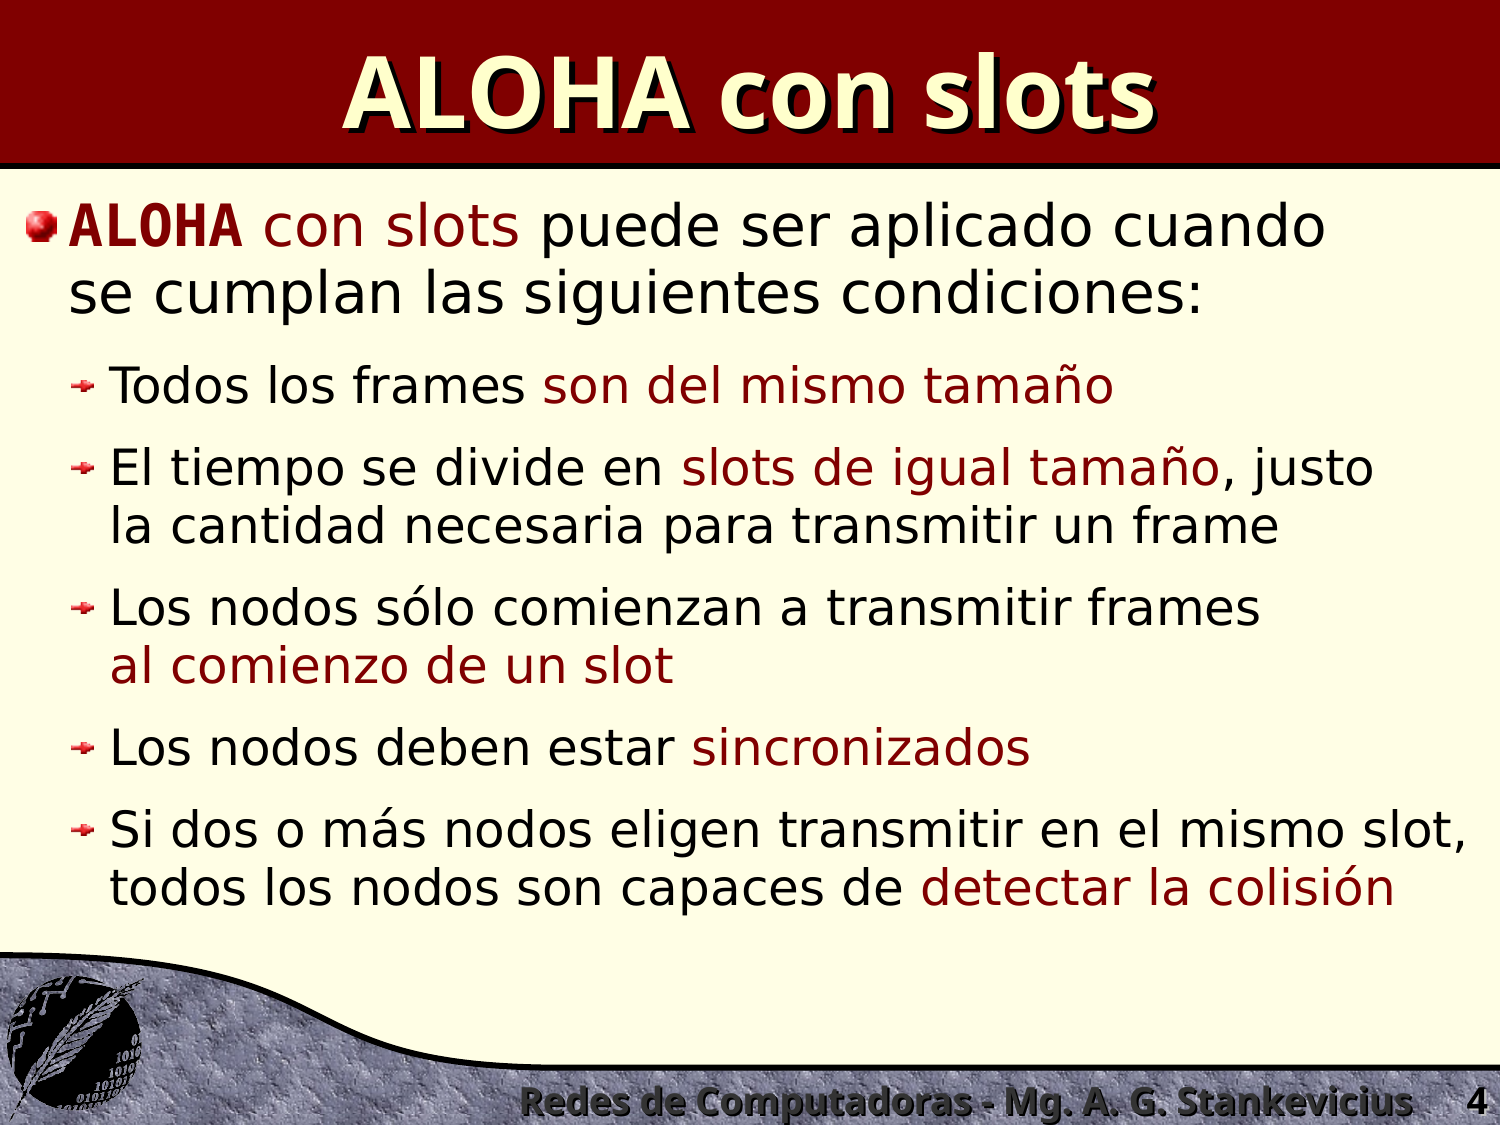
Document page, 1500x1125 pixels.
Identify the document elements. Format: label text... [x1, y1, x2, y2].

picture [1047, 1100, 1054, 1110]
title ALOHA con slots [15, 5, 1485, 160]
picture [790, 1100, 795, 1110]
picture [0, 959, 1500, 1125]
list ALOHA con slots puede ser aplicado cuando se cumplan las siguientes condiciones: Todos los frames son del mismo tamaño El tiempo se divide en slots de igual tamaño, justo la cantidad necesaria para transmitir un frame Los nodos sólo comienzan a transmitir frames al comienzo de un slot Los nodos deben estar sincronizados Si dos o más nodos eligen transmitir en el mismo slot, todos los nodos son capaces de detectar la colisión [11, 192, 1486, 921]
